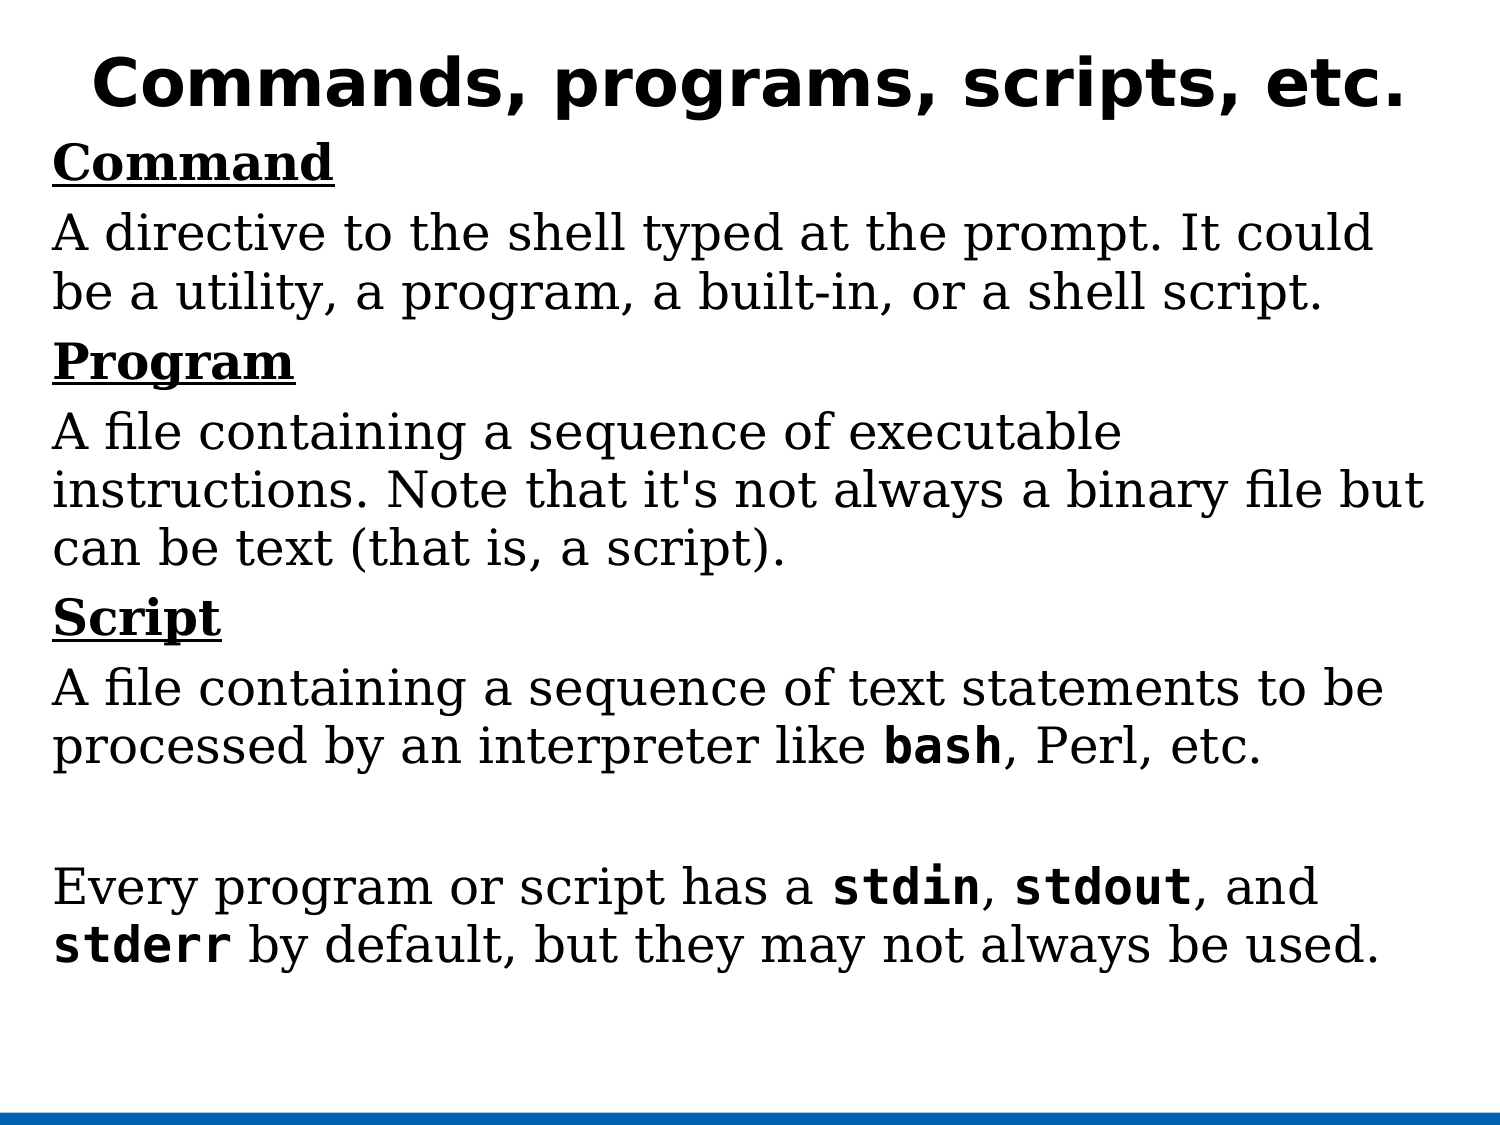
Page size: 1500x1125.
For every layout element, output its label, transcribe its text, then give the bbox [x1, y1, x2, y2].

text_box Commands, programs, scripts, etc. Command A directive to the shell typed at the prompt. It could be a utility, a program, a built-in, or a shell script. Program A file containing a sequence of executable instructions. Note that it's not always a binary file but can be text (that is, a script). Script A file containing a sequence of text statements to be processed by an interpreter like bash, Perl, etc. Every program or script has a stdin, stdout, and stderr by default, but they may not always be used. [37, 37, 1463, 1039]
